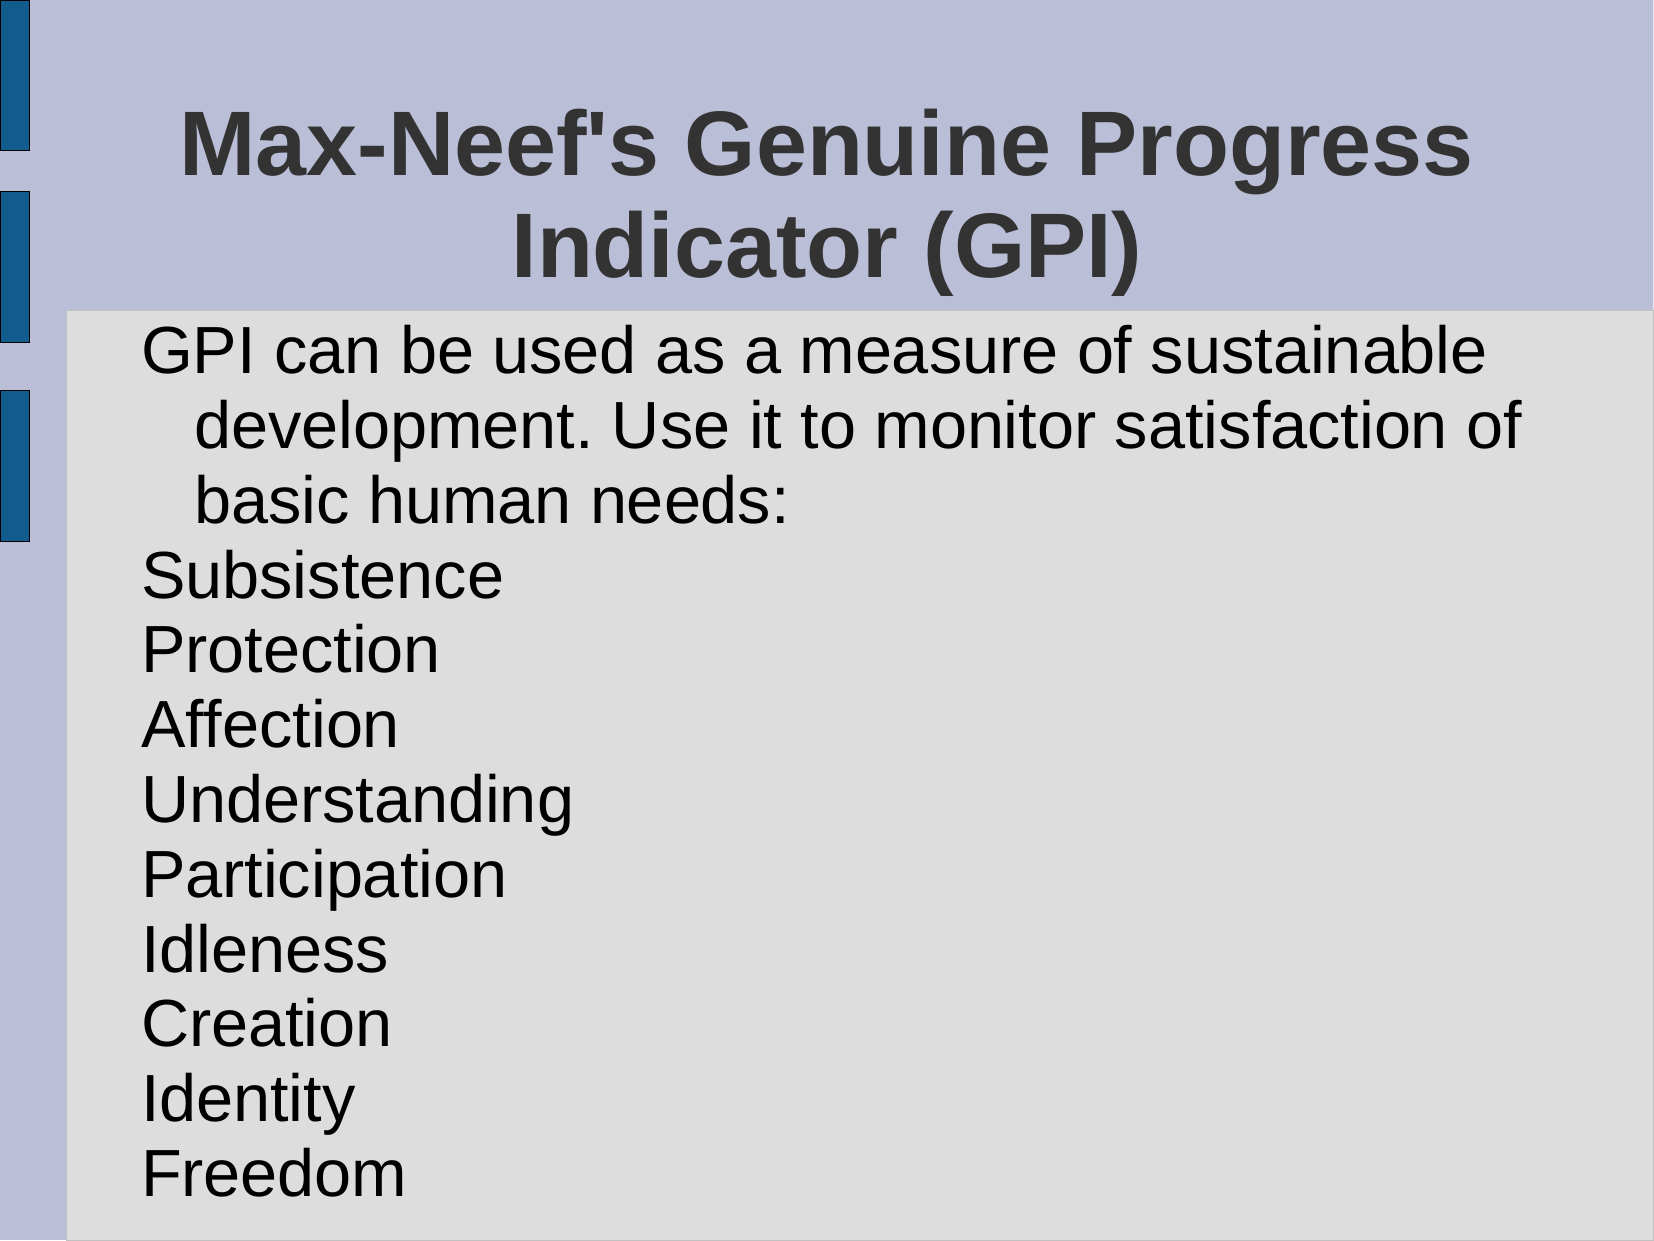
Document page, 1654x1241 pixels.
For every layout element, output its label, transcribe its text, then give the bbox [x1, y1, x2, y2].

list GPI can be used as a measure of sustainable development. Use it to monitor satisfaction of basic human needs: Subsistence Protection Affection Understanding Participation Idleness Creation Identity Freedom [123, 313, 1536, 1211]
title Max-Neef's Genuine Progress Indicator (GPI) [121, 91, 1534, 299]
